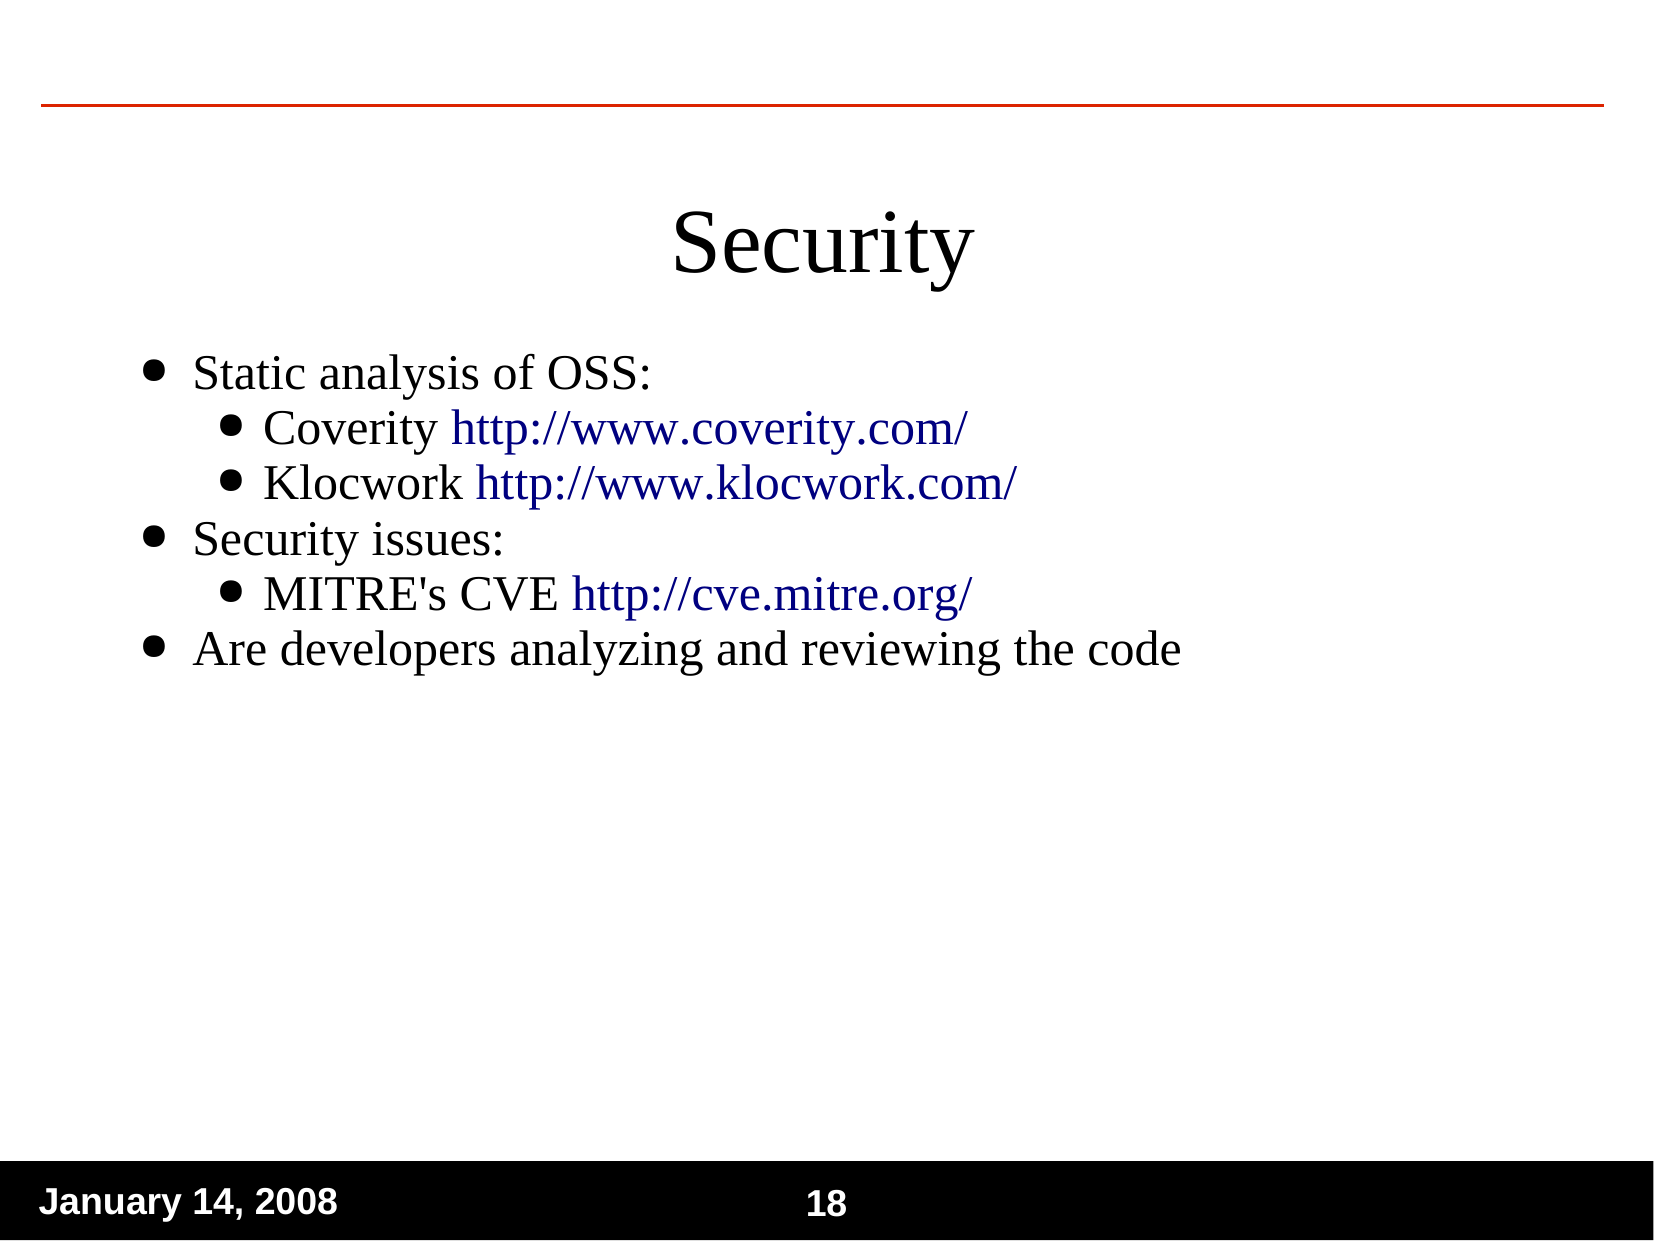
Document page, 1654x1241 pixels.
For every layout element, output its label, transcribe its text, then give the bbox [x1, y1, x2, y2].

list Static analysis of OSS: Coverity http://www.coverity.com/ Klocwork http://www.klocwork.com/ Security issues: MITRE's CVE http://cve.mitre.org/ Are developers analyzing and reviewing the code [121, 344, 1534, 1127]
title Security [117, 137, 1530, 346]
